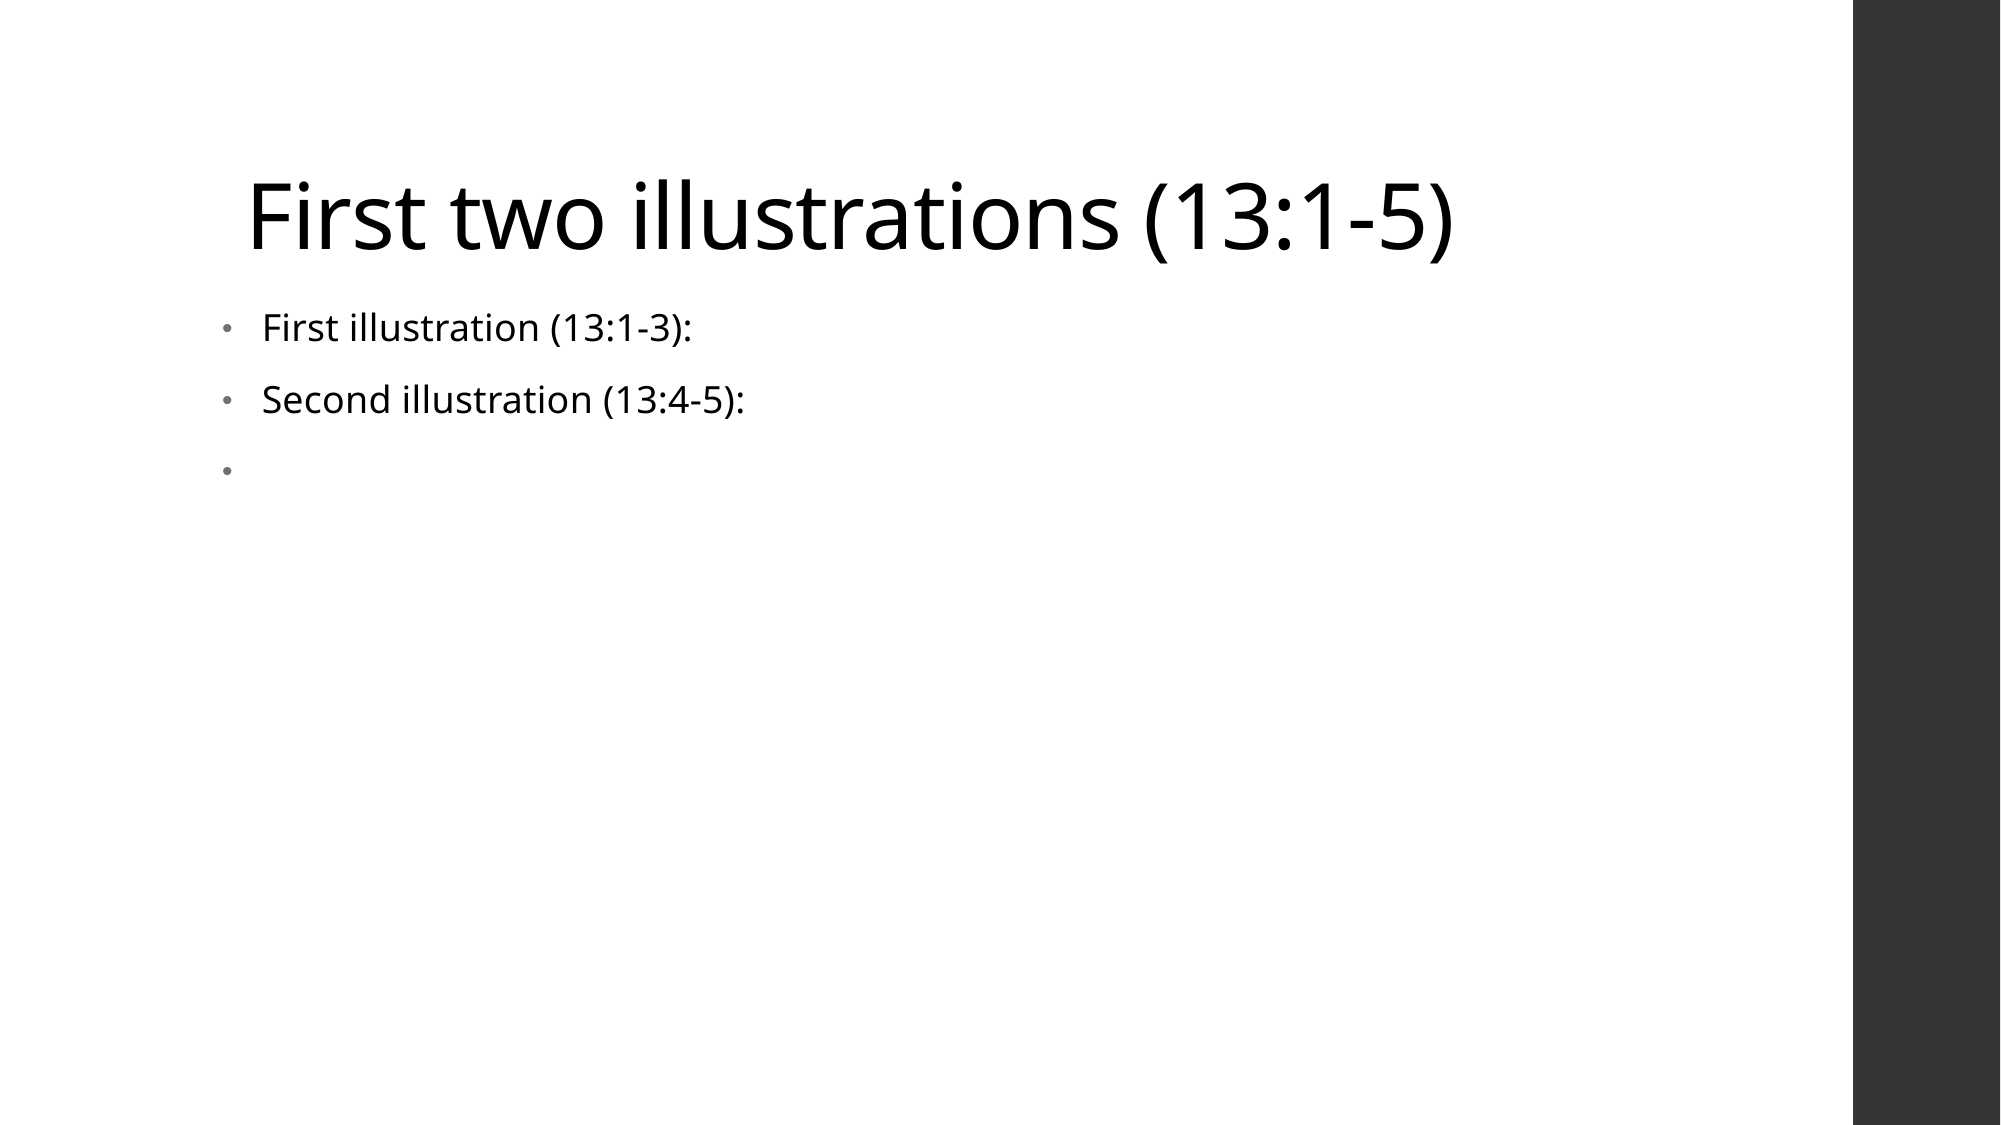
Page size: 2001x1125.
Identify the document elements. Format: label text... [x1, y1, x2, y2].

title First two illustrations (13:1-5) [206, 60, 1797, 278]
list First illustration (13:1-3): Second illustration (13:4-5): [206, 299, 1617, 1014]
